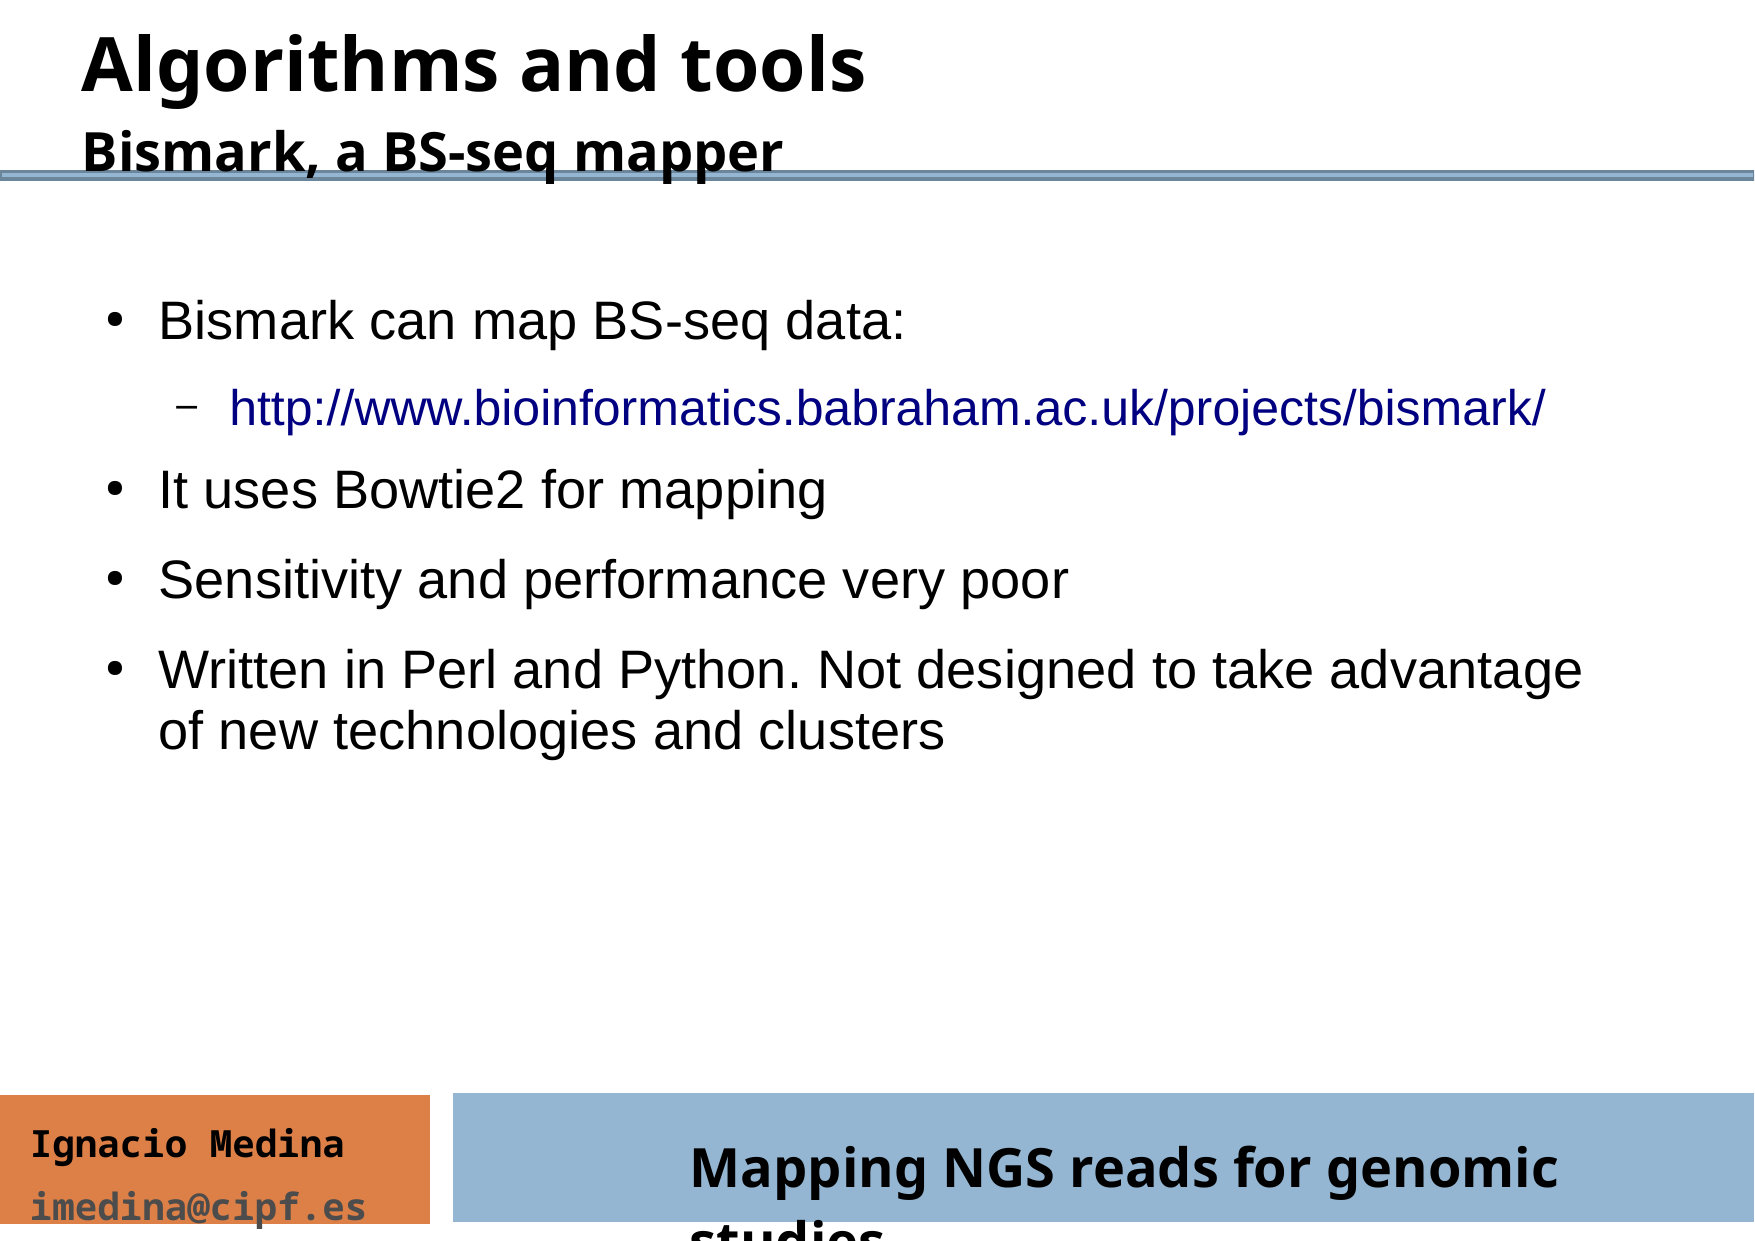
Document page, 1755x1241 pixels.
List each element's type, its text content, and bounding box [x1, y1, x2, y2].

text_box [0, 171, 546, 179]
text_box [671, 171, 697, 179]
text_box Algorithms and tools Bismark, a BS-seq mapper [67, 3, 1688, 168]
text_box Ignacio Medina imedina@cipf.es [15, 1110, 406, 1213]
text_box Mapping NGS reads for genomic studies [675, 1122, 1726, 1200]
list Bismark can map BS-seq data: http://www.bioinformatics.babraham.ac.uk/projects/bismark/ It uses Bowtie2 for mapping Sensitivity and performance very poor Written in Perl and Python. Not designed to take advantage of new technologies and clusters [87, 290, 1632, 1010]
text_box [554, 171, 663, 179]
text_box [705, 171, 1754, 179]
